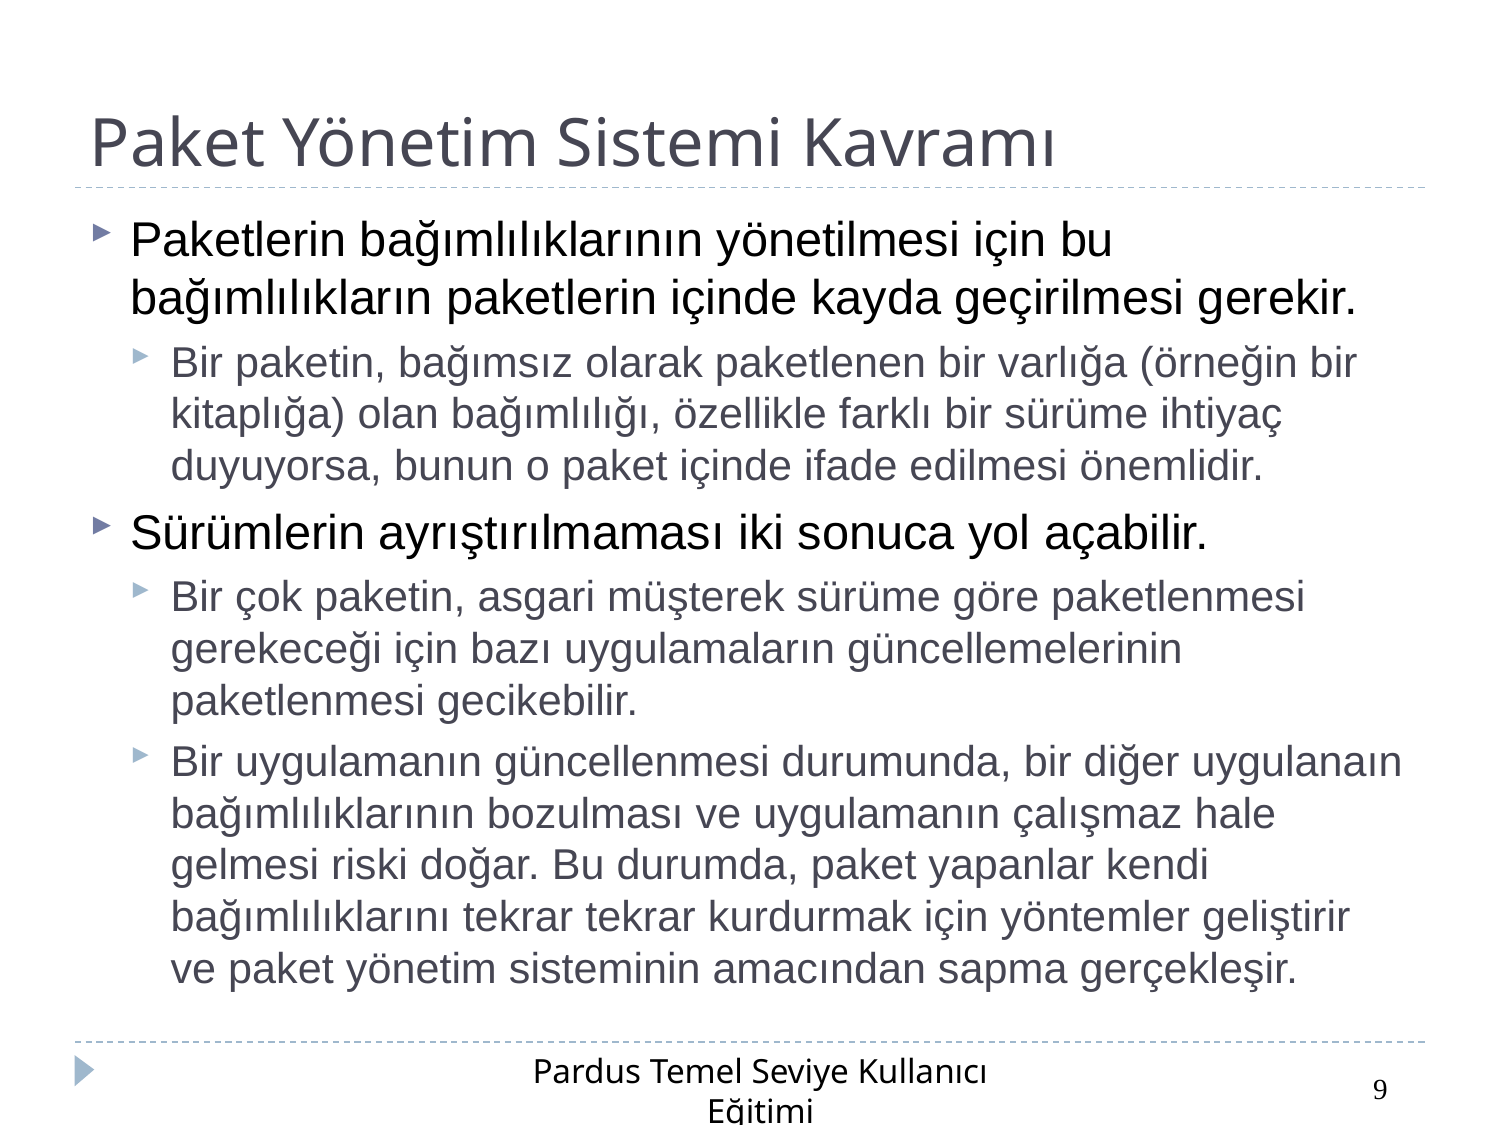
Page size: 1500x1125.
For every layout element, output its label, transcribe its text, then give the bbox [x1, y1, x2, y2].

list Paketlerin bağımlılıklarının yönetilmesi için bu bağımlılıkların paketlerin içinde kayda geçirilmesi gerekir. Bir paketin, bağımsız olarak paketlenen bir varlığa (örneğin bir kitaplığa) olan bağımlılığı, özellikle farklı bir sürüme ihtiyaç duyuyorsa, bunun o paket içinde ifade edilmesi önemlidir. Sürümlerin ayrıştırılmaması iki sonuca yol açabilir. Bir çok paketin, asgari müşterek sürüme göre paketlenmesi gerekeceği için bazı uygulamaların güncellemelerinin paketlenmesi gecikebilir. Bir uygulamanın güncellenmesi durumunda, bir diğer uygulanaın bağımlılıklarının bozulması ve uygulamanın çalışmaz hale gelmesi riski doğar. Bu durumda, paket yapanlar kendi bağımlılıklarını tekrar tekrar kurdurmak için yöntemler geliştirir ve paket yönetim sisteminin amacından sapma gerçekleşir. [75, 200, 1425, 1010]
title Paket Yönetim Sistemi Kavramı [75, 24, 1425, 188]
